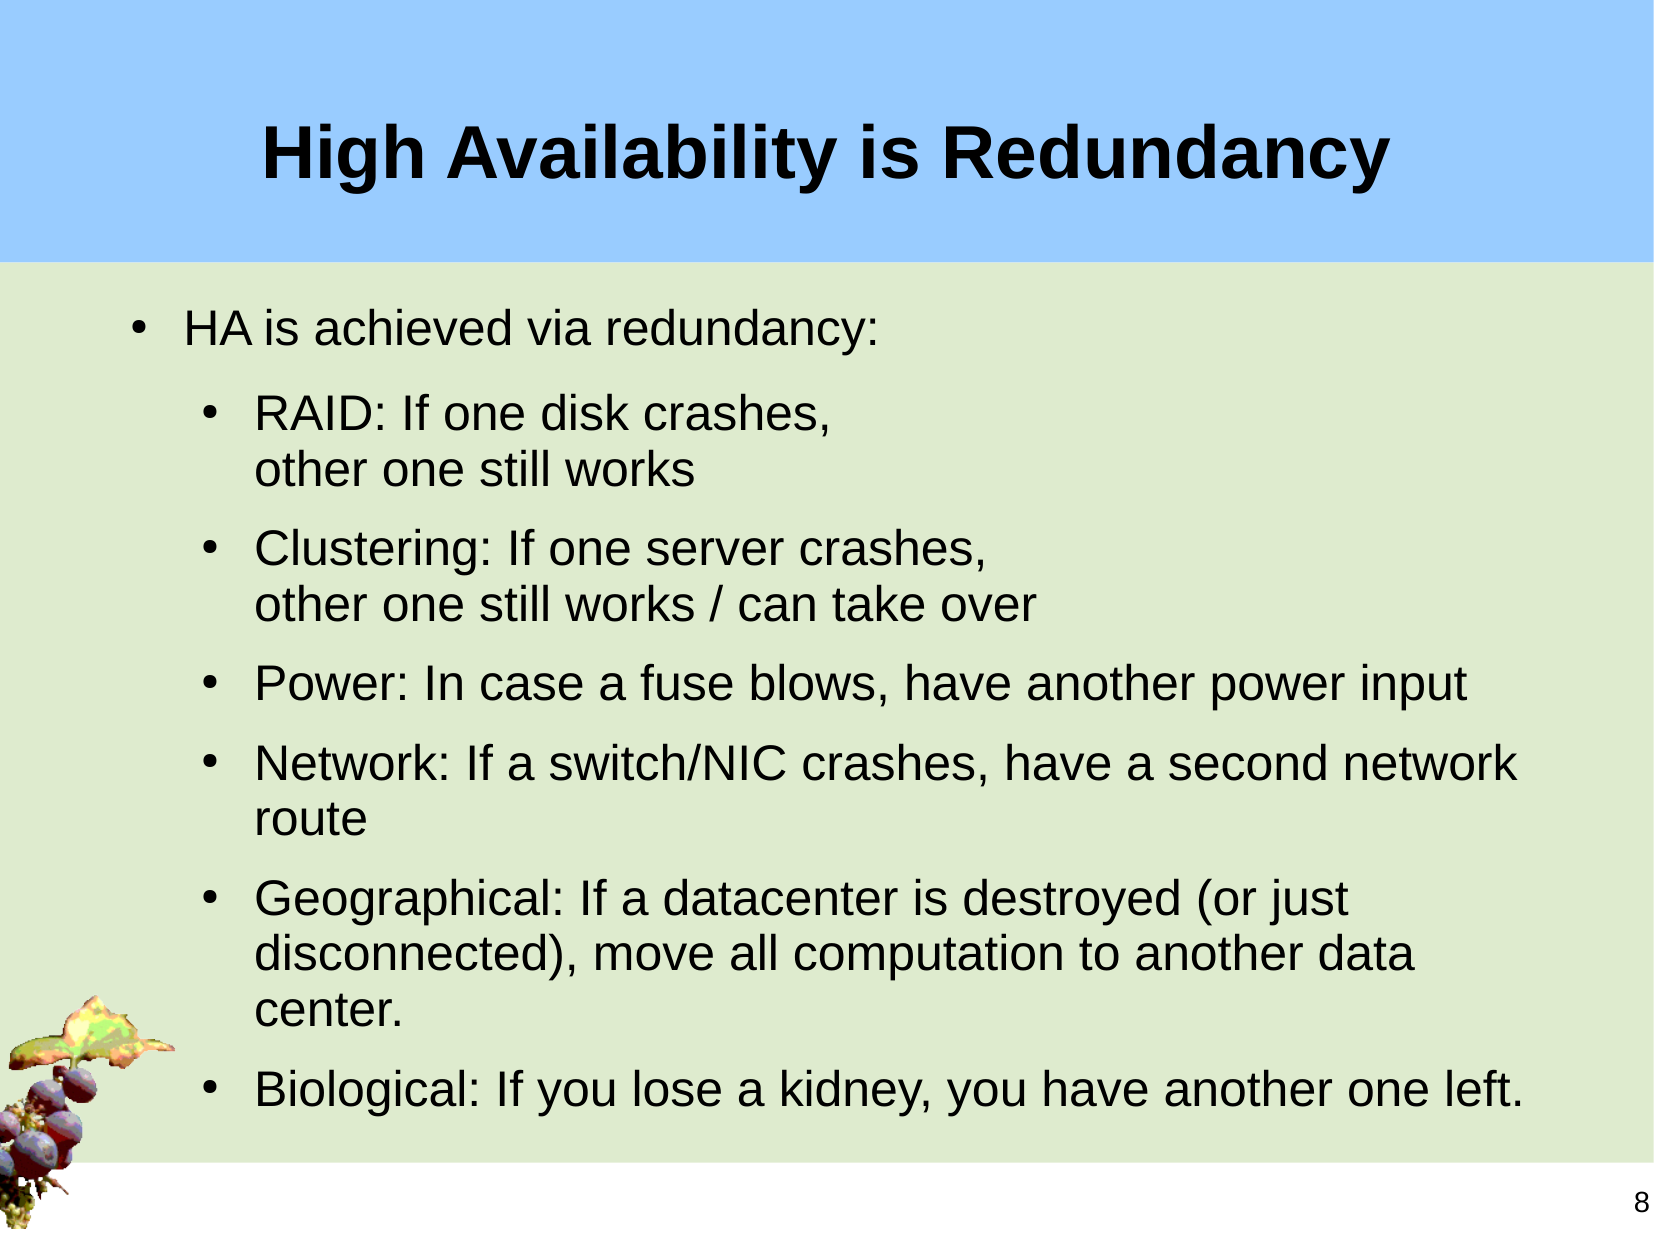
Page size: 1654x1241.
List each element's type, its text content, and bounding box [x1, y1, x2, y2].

list HA is achieved via redundancy: RAID: If one disk crashes, other one still works Clustering: If one server crashes, other one still works / can take over Power: In case a fuse blows, have another power input Network: If a switch/NIC crashes, have a second network route Geographical: If a datacenter is destroyed (or just disconnected), move all computation to another data center. Biological: If you lose a kidney, you have another one left. [112, 300, 1571, 1126]
title High Availability is Redundancy [82, 49, 1571, 257]
picture [0, 990, 188, 1229]
